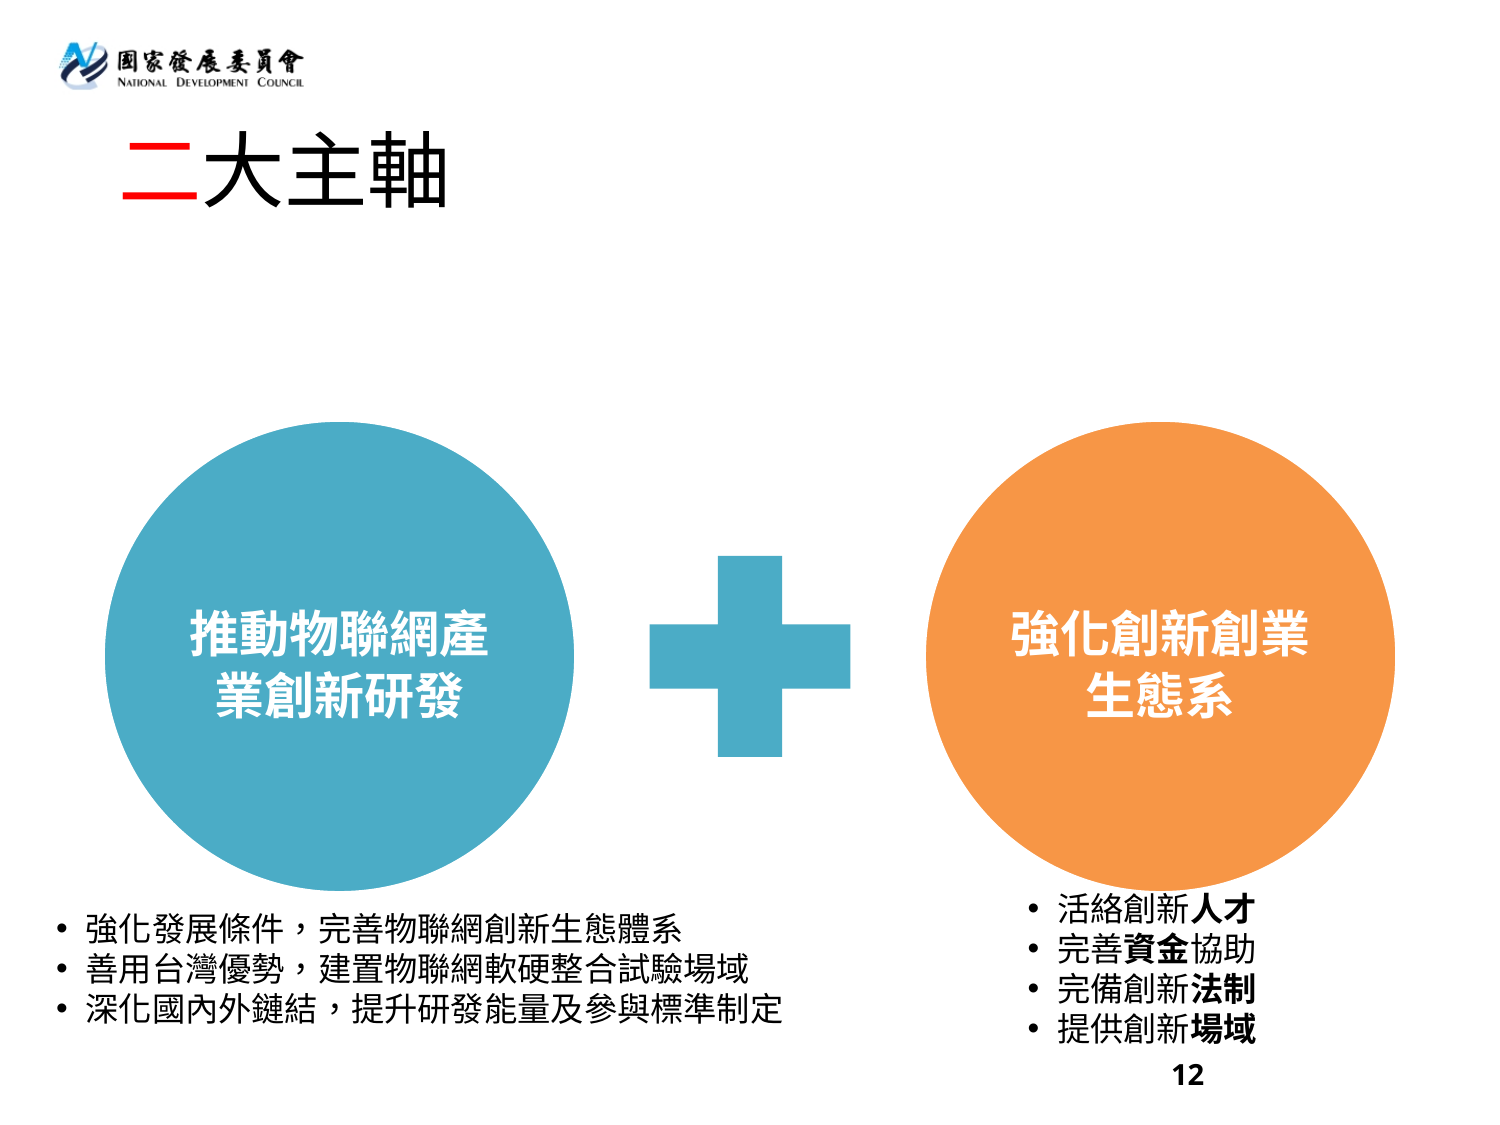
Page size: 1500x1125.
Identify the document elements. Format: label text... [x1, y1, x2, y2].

text_box 活絡創新人才 完善資金協助 完備創新法制 提供創新場域 [1013, 881, 1403, 1056]
text_box [649, 555, 851, 757]
text_box 12 [1156, 1045, 1500, 1106]
title 二大主軸 [103, 59, 1397, 278]
text_box 強化發展條件，完善物聯網創新生態體系 善用台灣優勢，建置物聯網軟硬整合試驗場域 深化國內外鏈結，提升研發能量及參與標準制定 [41, 901, 844, 1036]
text_box 推動物聯網產業創新研發 [103, 420, 576, 893]
text_box 強化創新創業生態系 [924, 420, 1397, 881]
